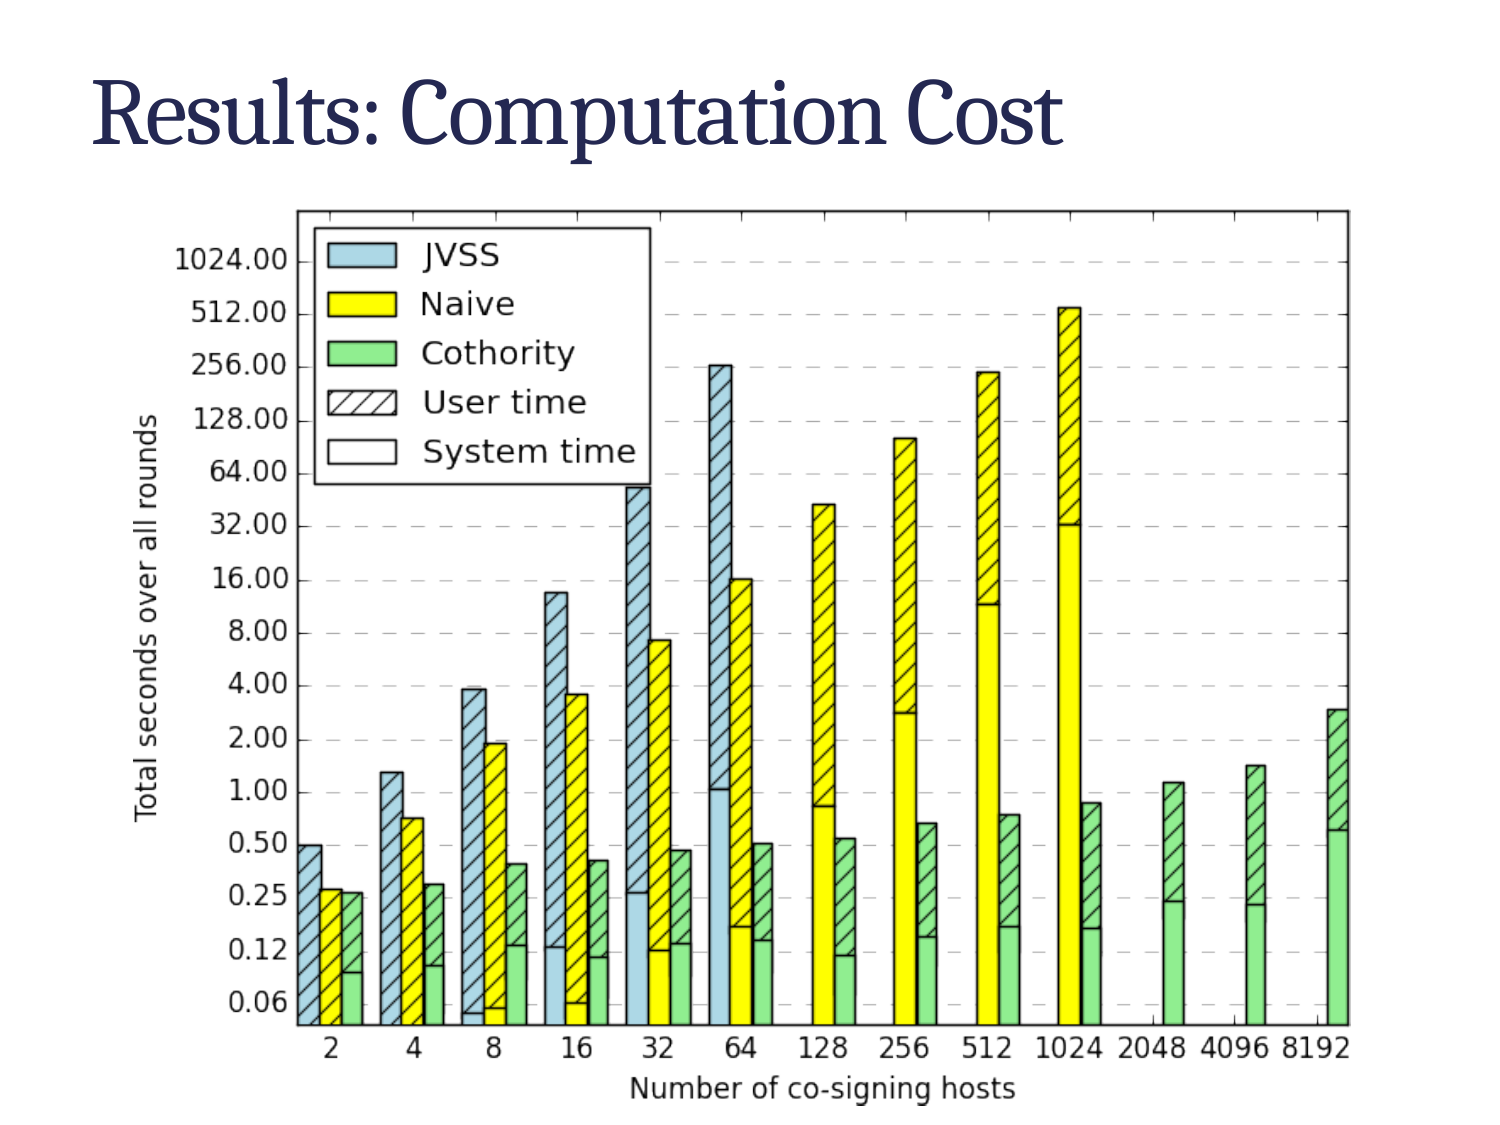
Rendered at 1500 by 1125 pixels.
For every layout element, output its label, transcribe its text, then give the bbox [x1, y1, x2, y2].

picture [133, 209, 1351, 1106]
title Results: Computation Cost [75, 12, 1325, 200]
